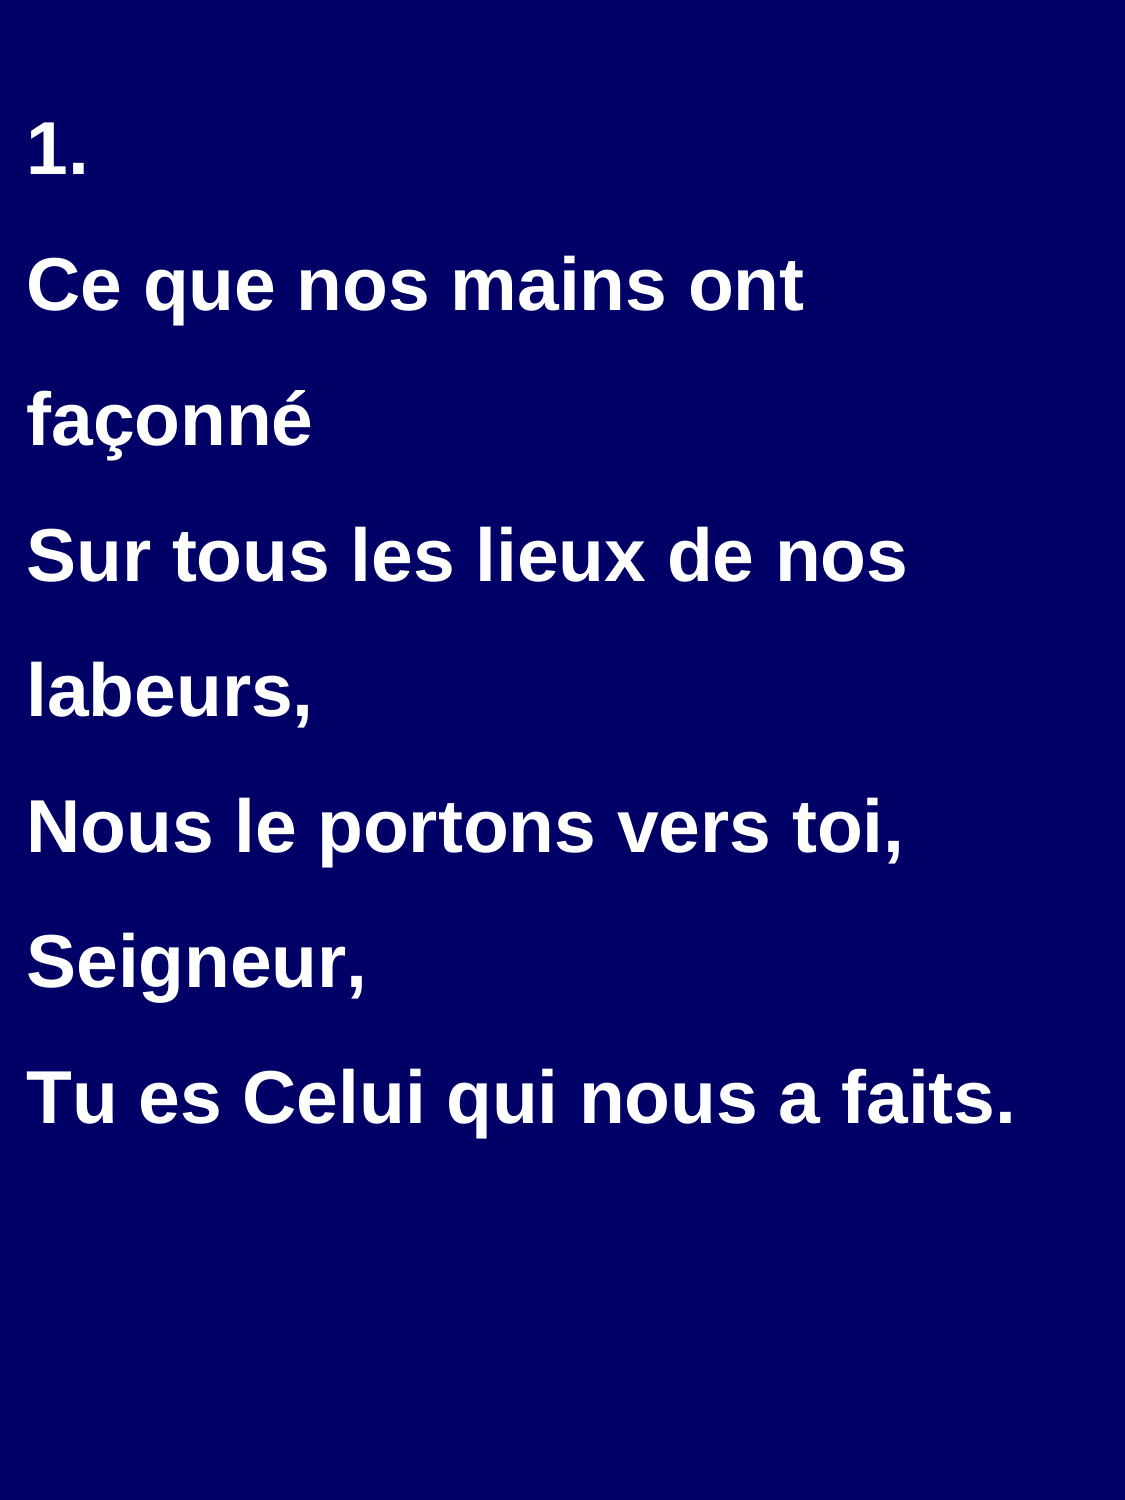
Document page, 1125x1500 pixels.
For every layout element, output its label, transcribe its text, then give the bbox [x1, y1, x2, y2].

text_box 1. Ce que nos mains ont façonné Sur tous les lieux de nos labeurs, Nous le portons vers toi, Seigneur, Tu es Celui qui nous a faits. [11, 47, 1111, 1477]
